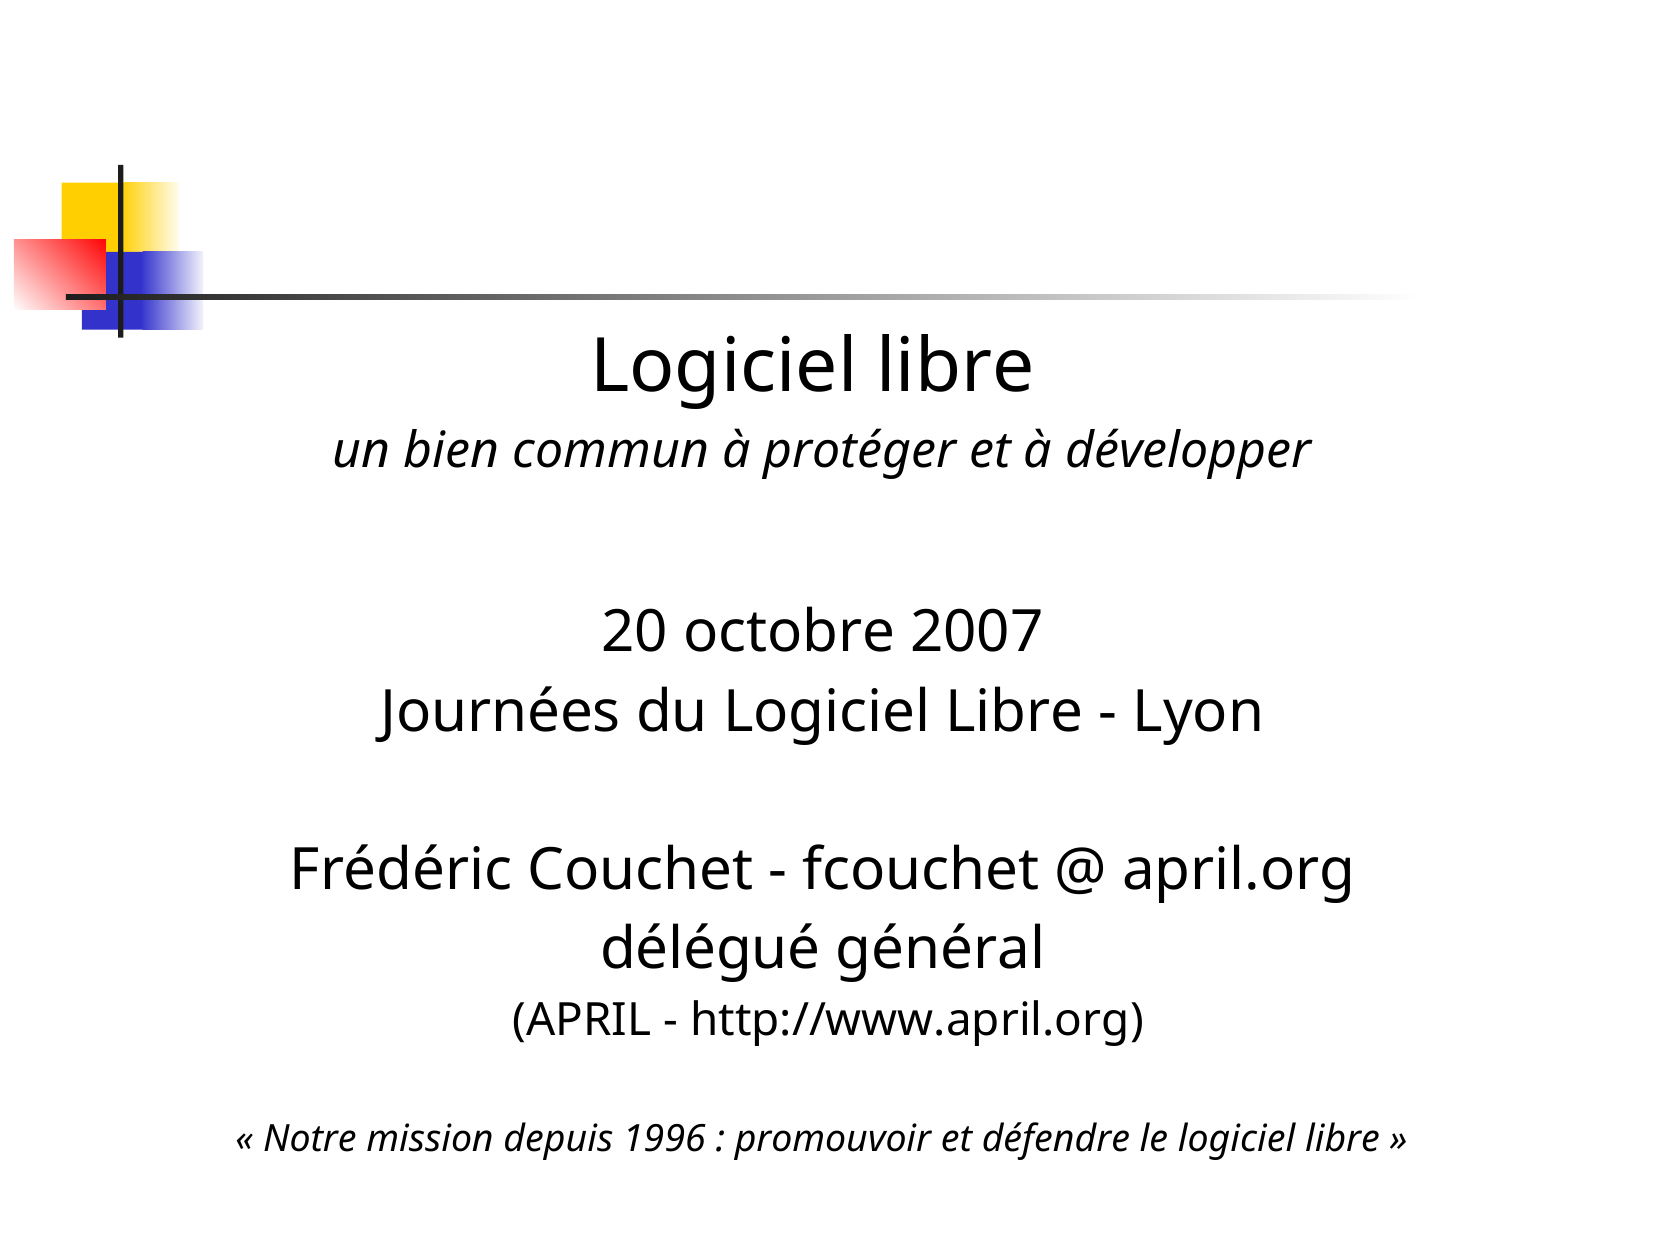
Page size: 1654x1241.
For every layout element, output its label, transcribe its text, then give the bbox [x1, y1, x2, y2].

subtitle Logiciel libre un bien commun à protéger et à développer 20 octobre 2007 Journées du Logiciel Libre - Lyon Frédéric Couchet - fcouchet @ april.org délégué général (APRIL - http://www.april.org) « Notre mission depuis 1996 : promouvoir et défendre le logiciel libre » [78, 234, 1532, 1160]
